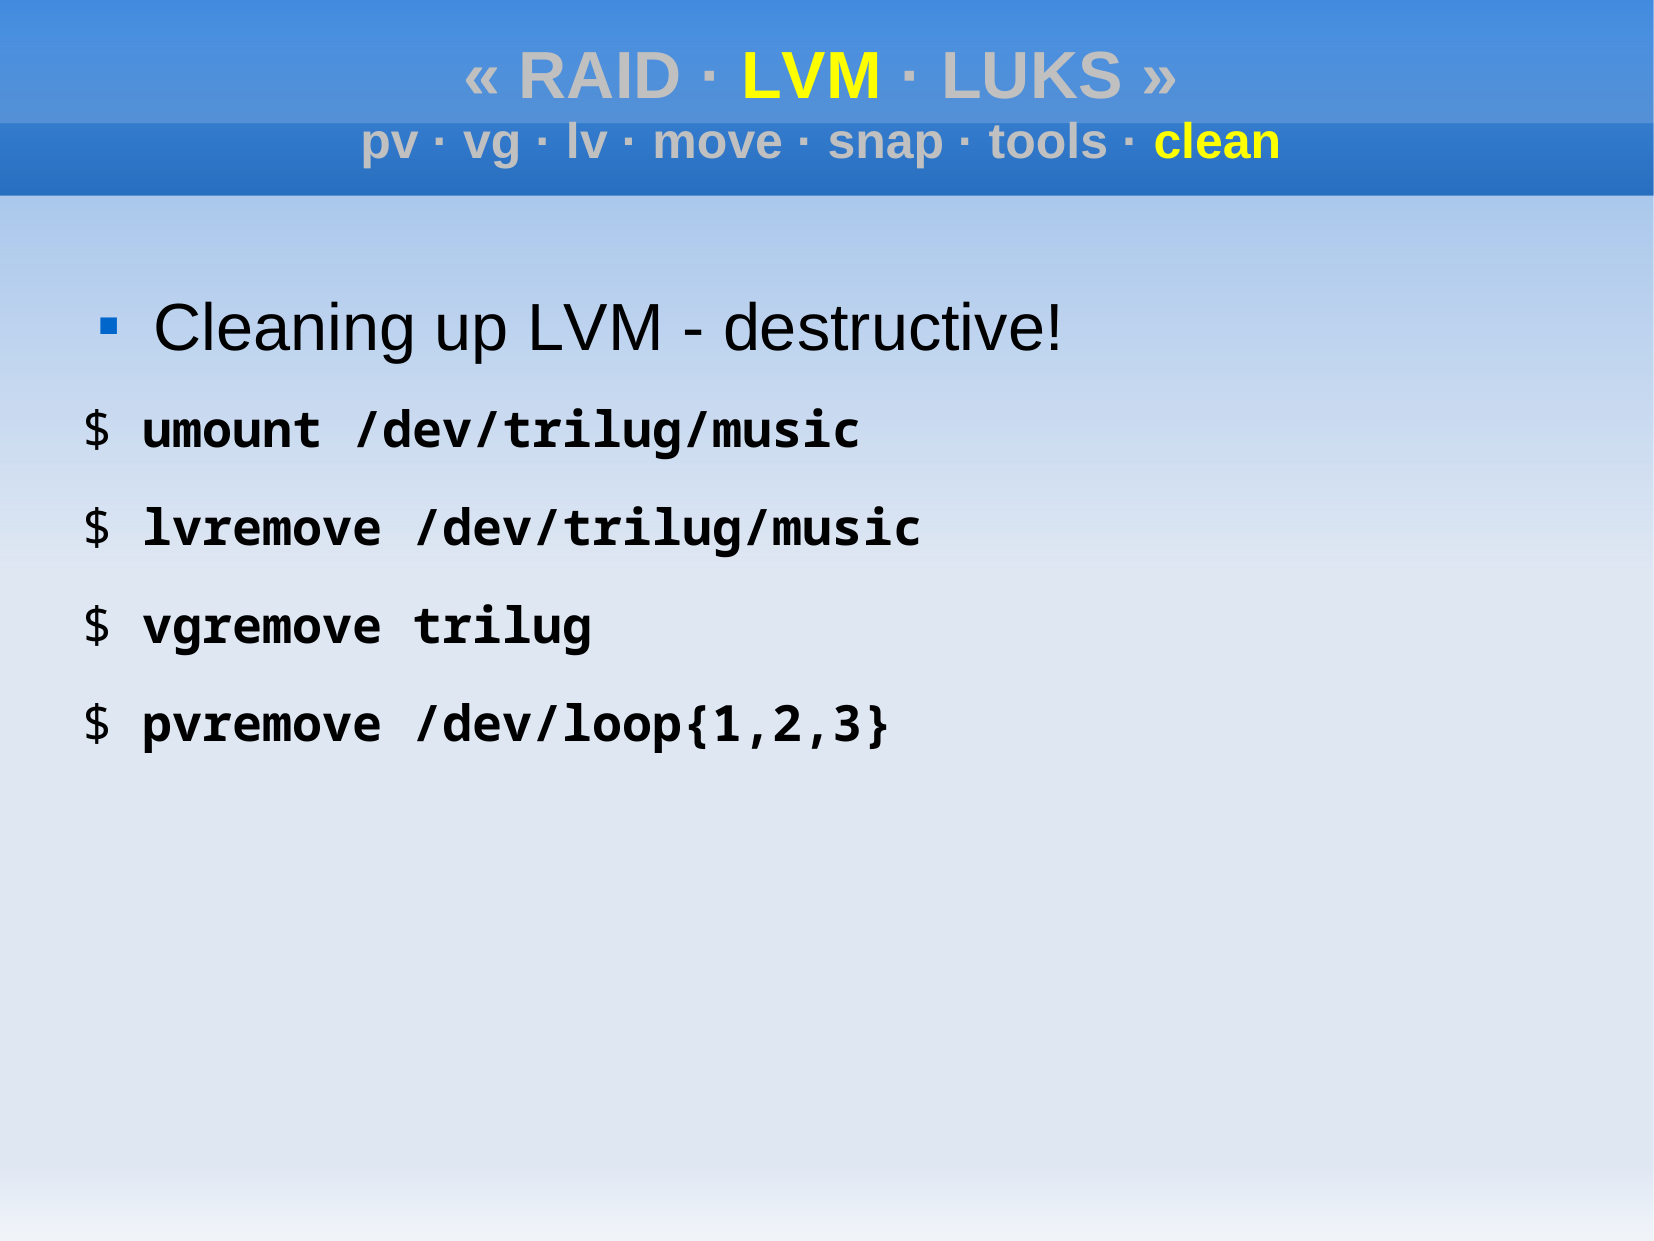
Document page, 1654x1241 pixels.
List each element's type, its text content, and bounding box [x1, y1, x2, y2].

list Cleaning up LVM - destructive! $ umount /dev/trilug/music $ lvremove /dev/trilug/music $ vgremove trilug $ pvremove /dev/loop{1,2,3} [82, 290, 1571, 1109]
title « RAID · LVM · LUKS » pv · vg · lv · move · snap · tools · clean [76, 0, 1565, 208]
picture [0, 0, 1654, 1241]
